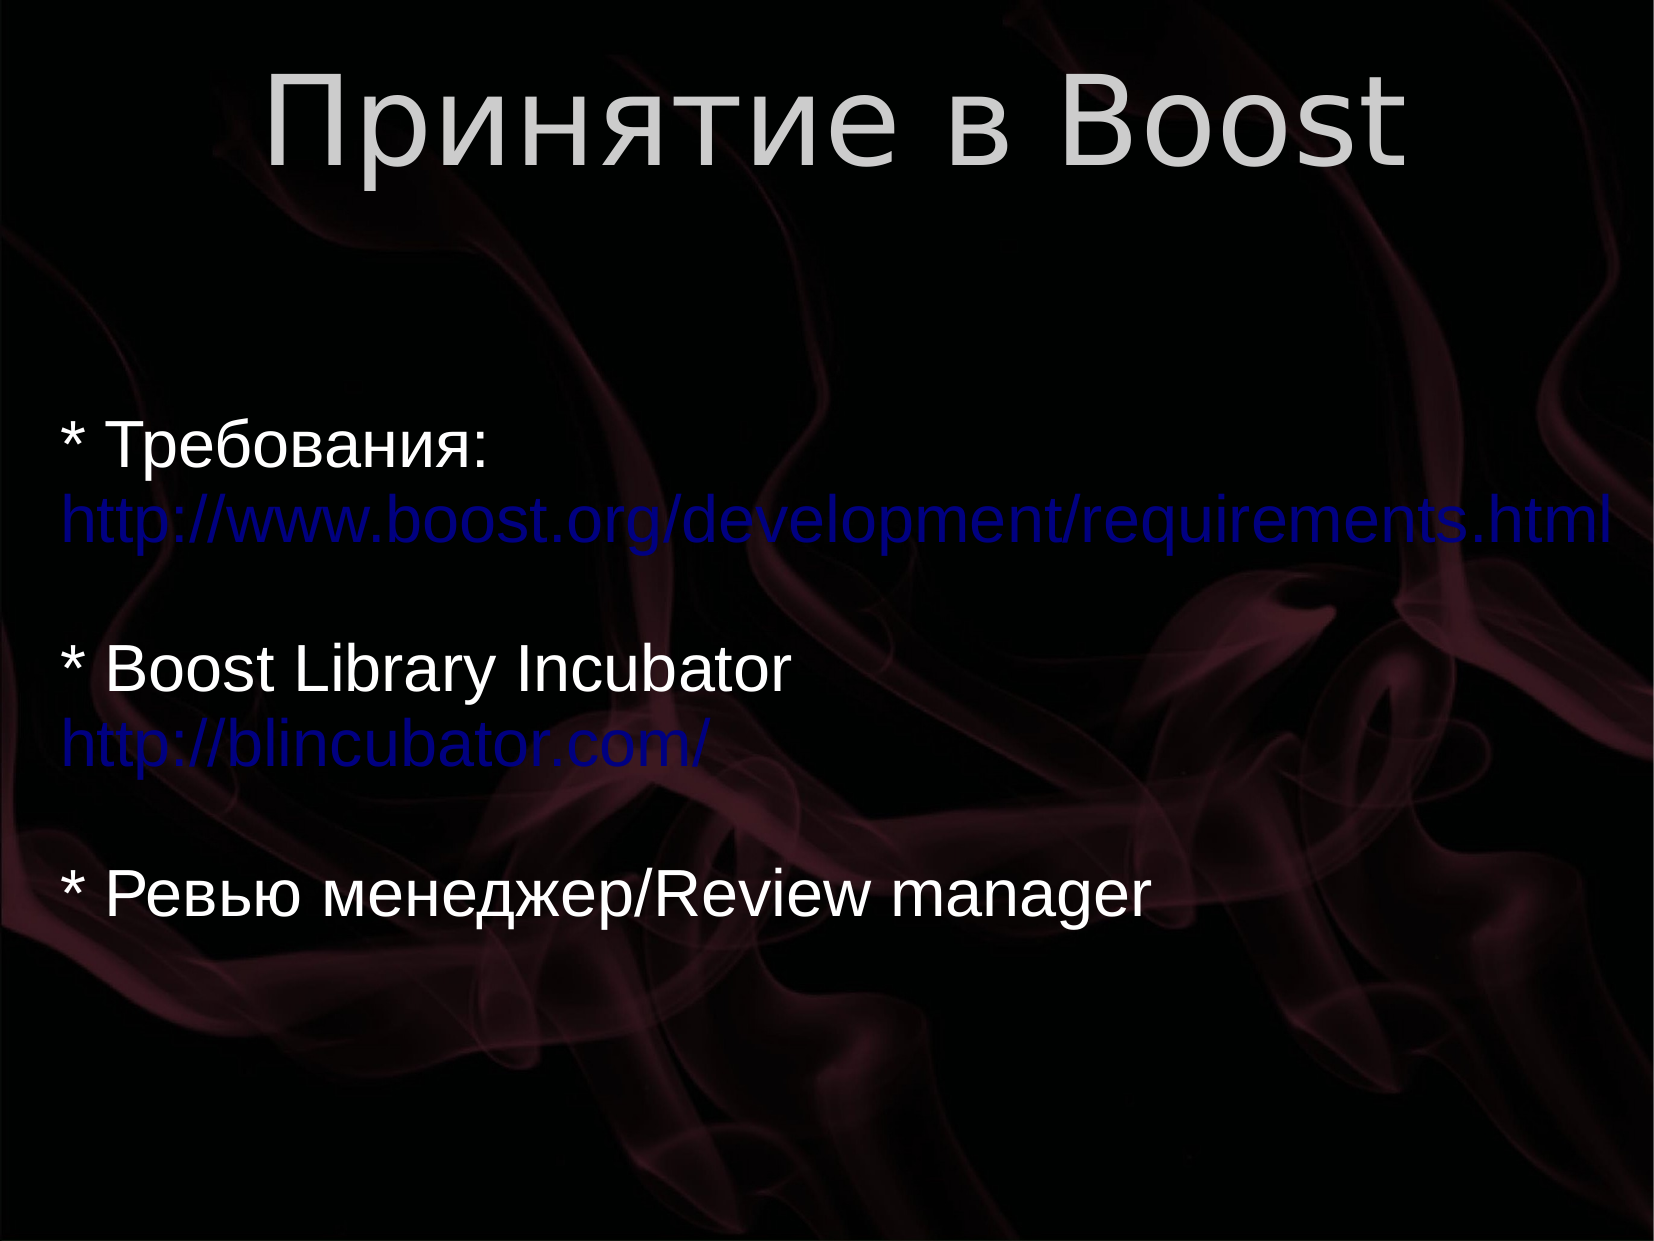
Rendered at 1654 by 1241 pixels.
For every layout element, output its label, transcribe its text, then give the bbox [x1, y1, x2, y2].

picture [0, 0, 1654, 1241]
title Принятие в Boost [90, 45, 1579, 200]
text_box * Требования: http://www.boost.org/development/requirements.html * Boost Library Incubator http://blincubator.com/ * Ревью менеджер/Review manager [60, 332, 1636, 931]
